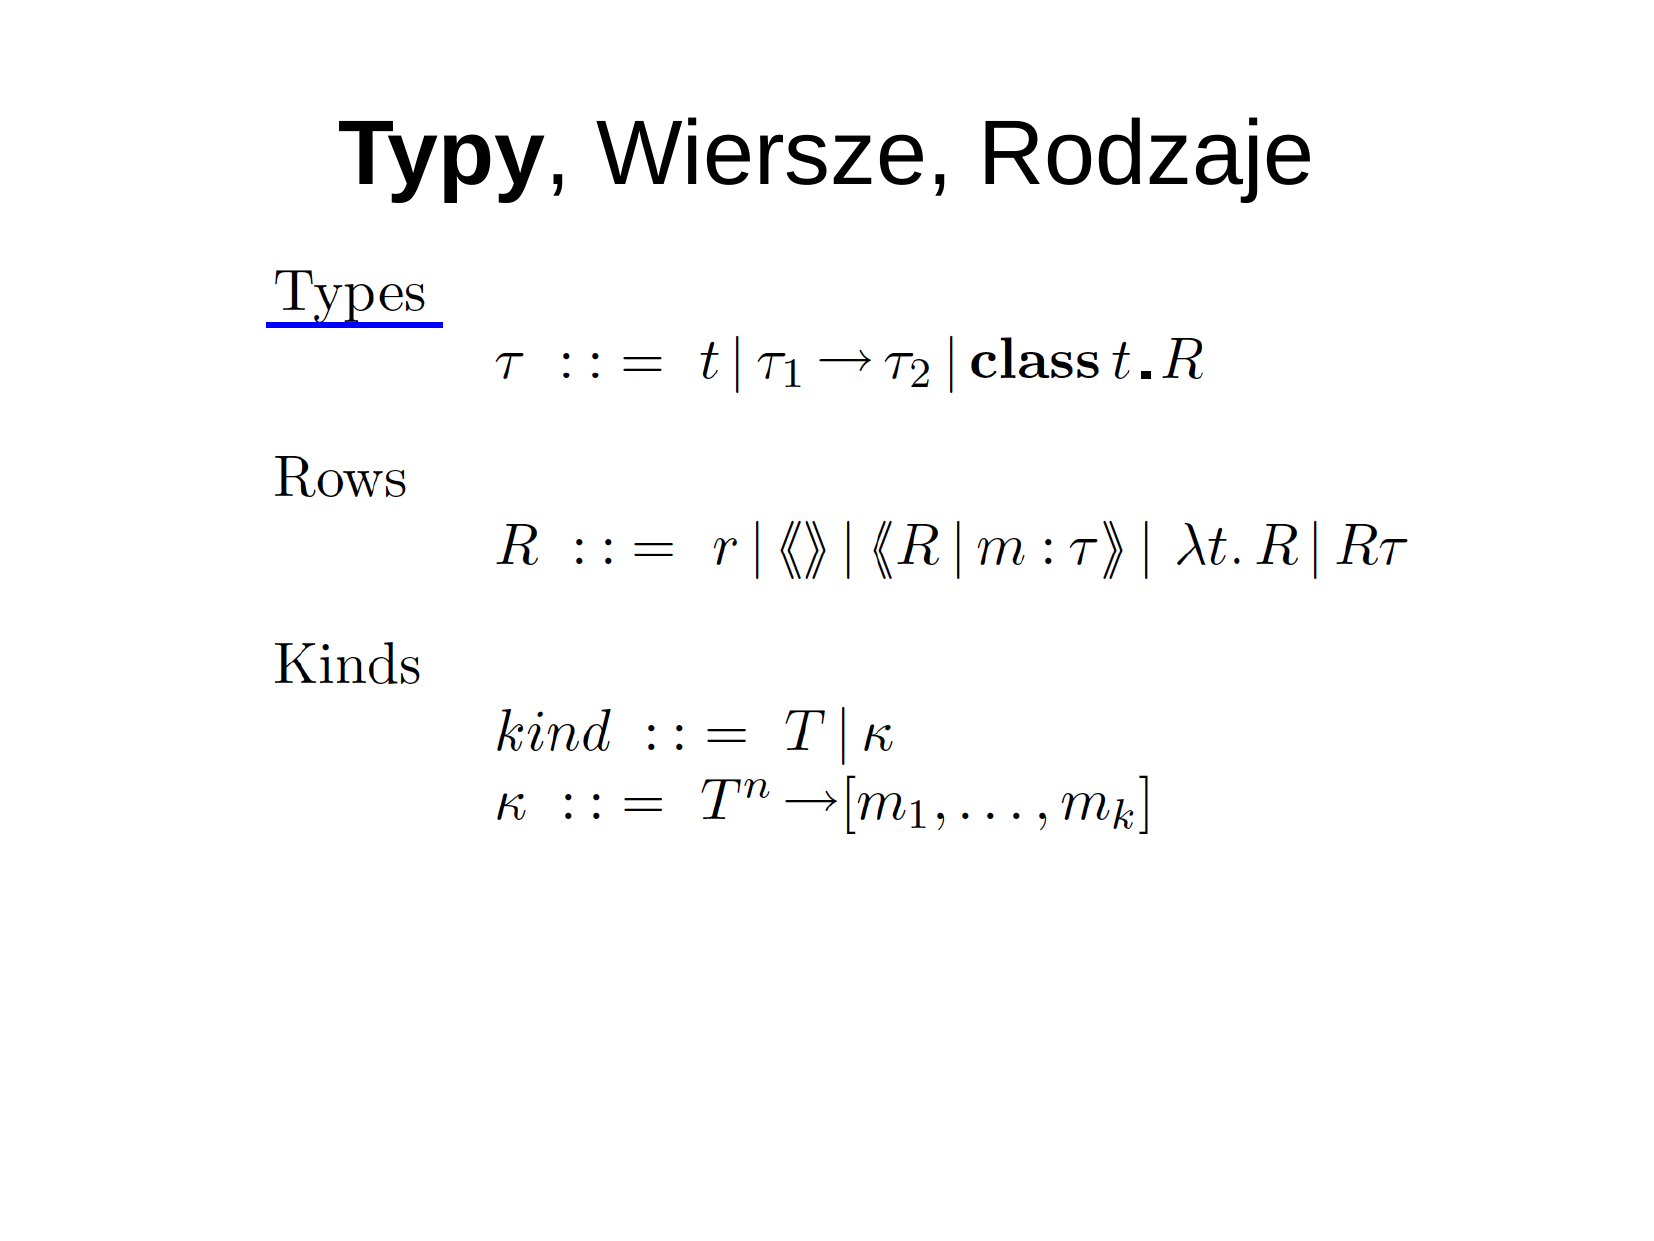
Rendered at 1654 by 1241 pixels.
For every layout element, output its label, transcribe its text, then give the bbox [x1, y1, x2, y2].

title Typy, Wiersze, Rodzaje [82, 49, 1571, 257]
picture [265, 265, 1418, 843]
